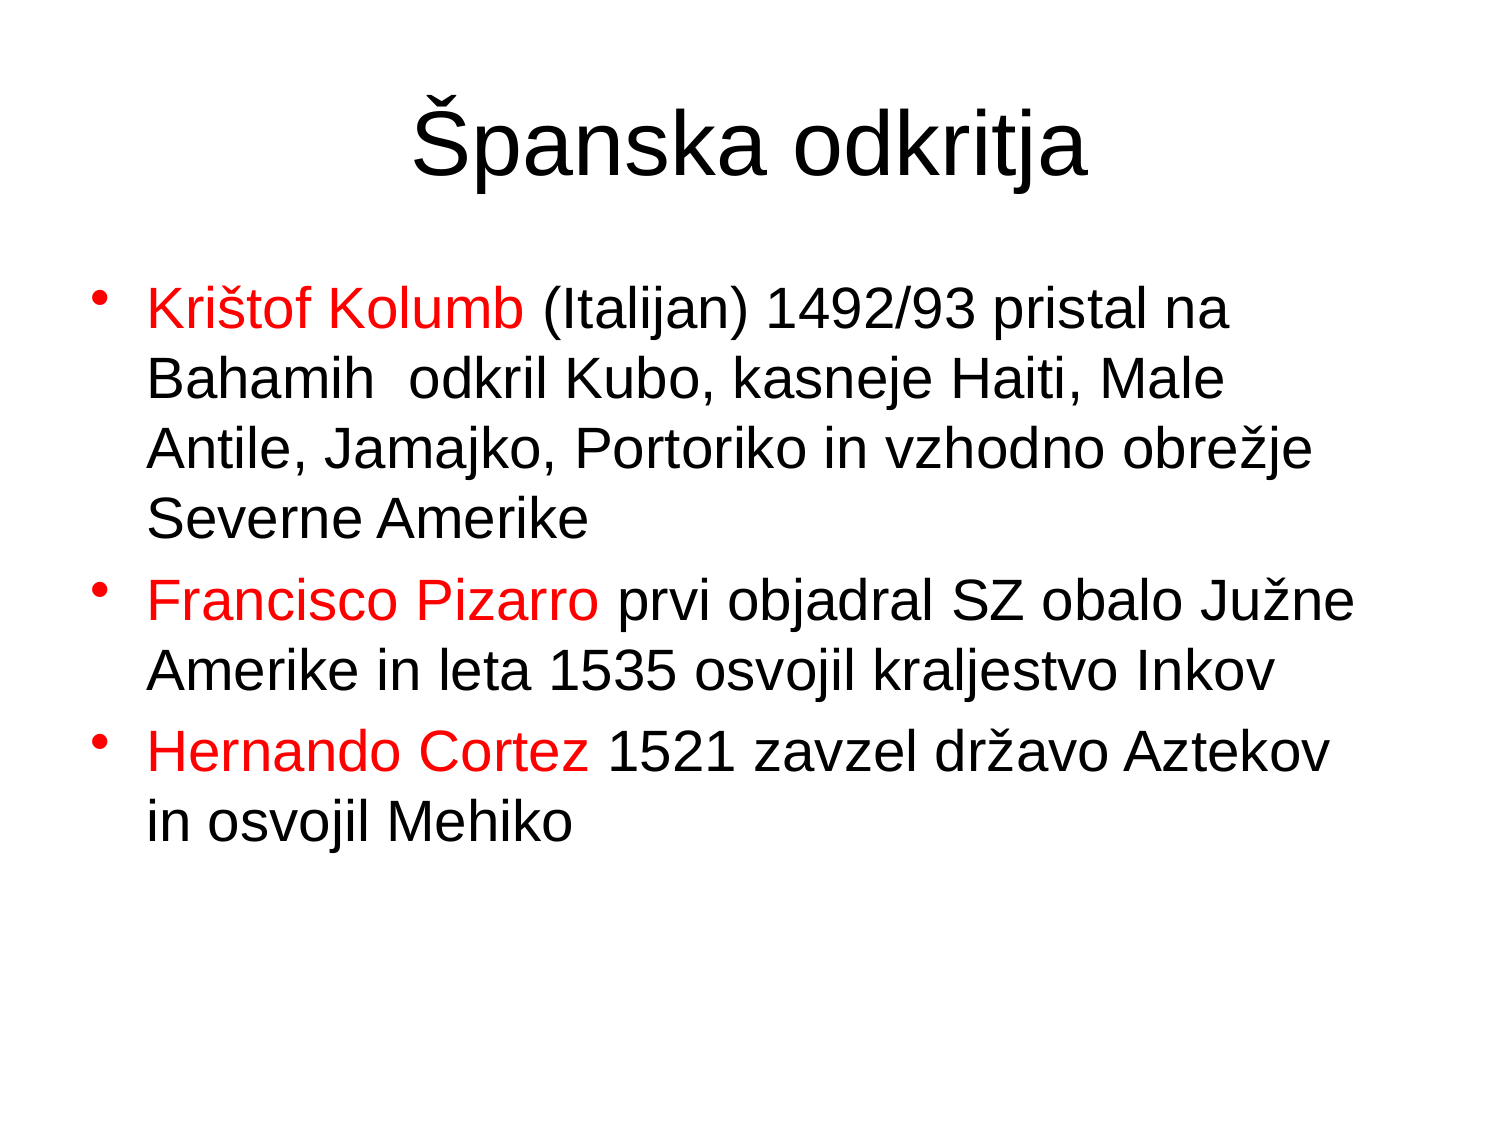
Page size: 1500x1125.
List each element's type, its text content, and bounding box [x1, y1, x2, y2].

title Španska odkritja [75, 45, 1425, 233]
list Krištof Kolumb (Italijan) 1492/93 pristal na Bahamih odkril Kubo, kasneje Haiti, Male Antile, Jamajko, Portoriko in vzhodno obrežje Severne Amerike Francisco Pizarro prvi objadral SZ obalo Južne Amerike in leta 1535 osvojil kraljestvo Inkov Hernando Cortez 1521 zavzel državo Aztekov in osvojil Mehiko [75, 262, 1425, 1005]
